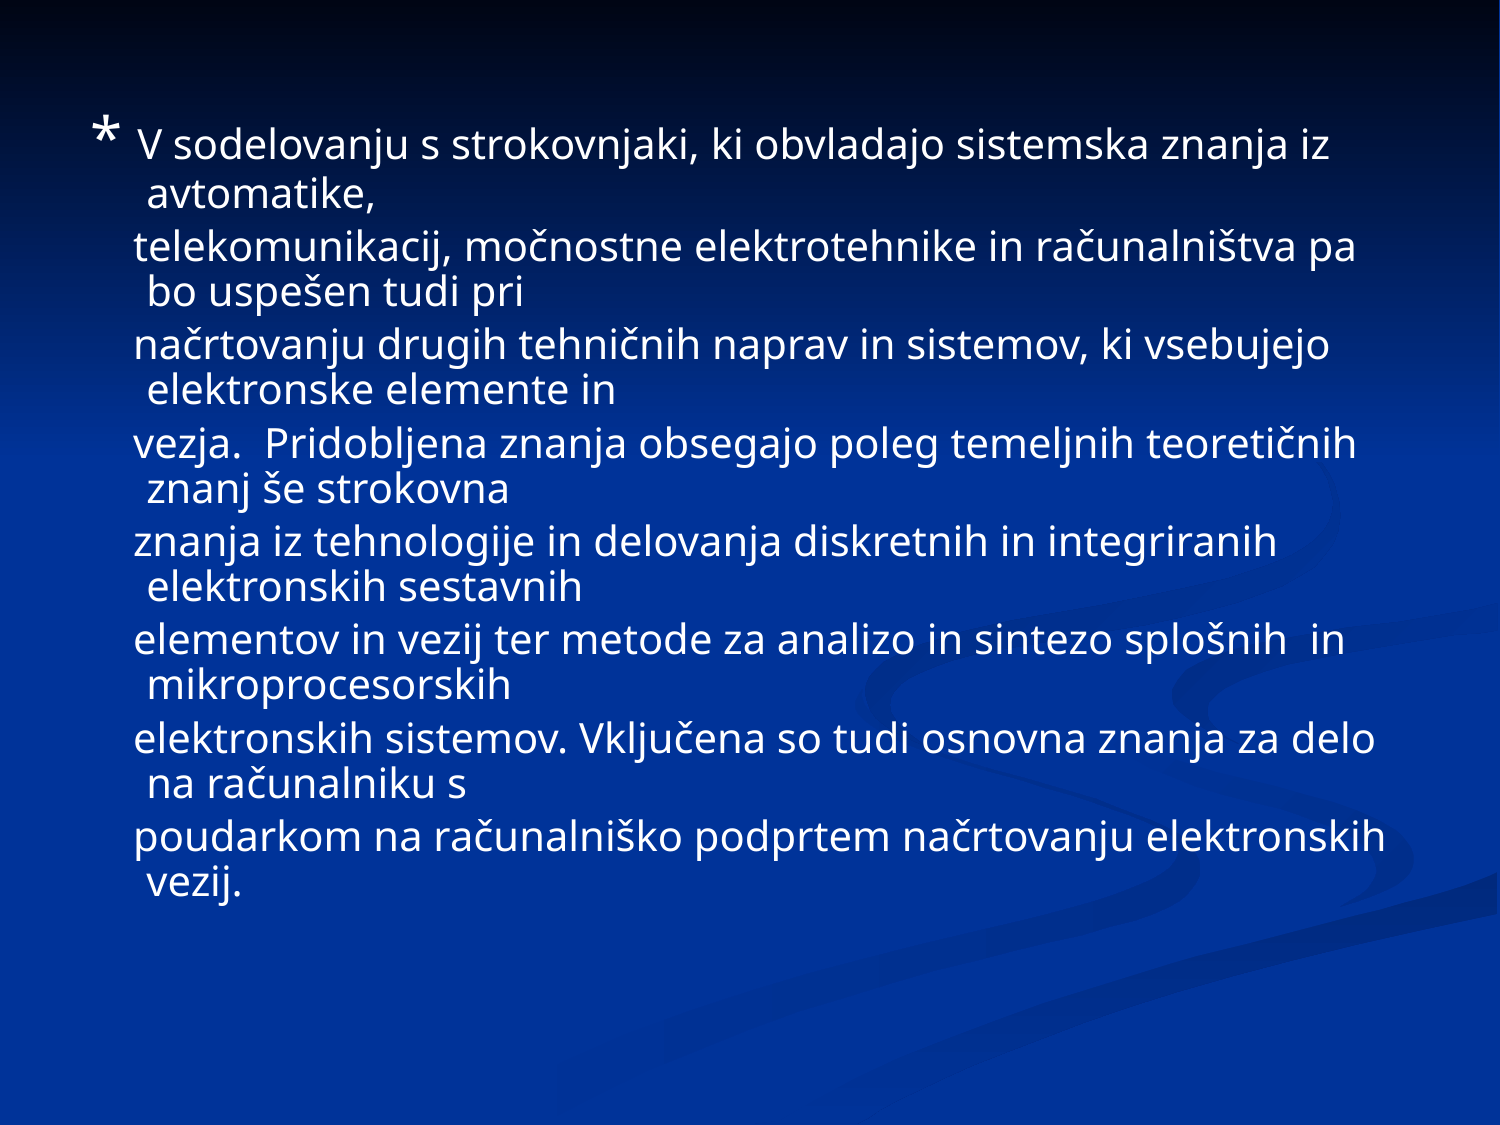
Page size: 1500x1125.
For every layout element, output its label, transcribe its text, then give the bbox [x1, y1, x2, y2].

list * V sodelovanju s strokovnjaki, ki obvladajo sistemska znanja iz avtomatike, telekomunikacij, močnostne elektrotehnike in računalništva pa bo uspešen tudi pri načrtovanju drugih tehničnih naprav in sistemov, ki vsebujejo elektronske elemente in vezja. Pridobljena znanja obsegajo poleg temeljnih teoretičnih znanj še strokovna znanja iz tehnologije in delovanja diskretnih in integriranih elektronskih sestavnih elementov in vezij ter metode za analizo in sintezo splošnih in mikroprocesorskih elektronskih sistemov. Vključena so tudi osnovna znanja za delo na računalniku s poudarkom na računalniško podprtem načrtovanju elektronskih vezij. [75, 101, 1425, 1005]
